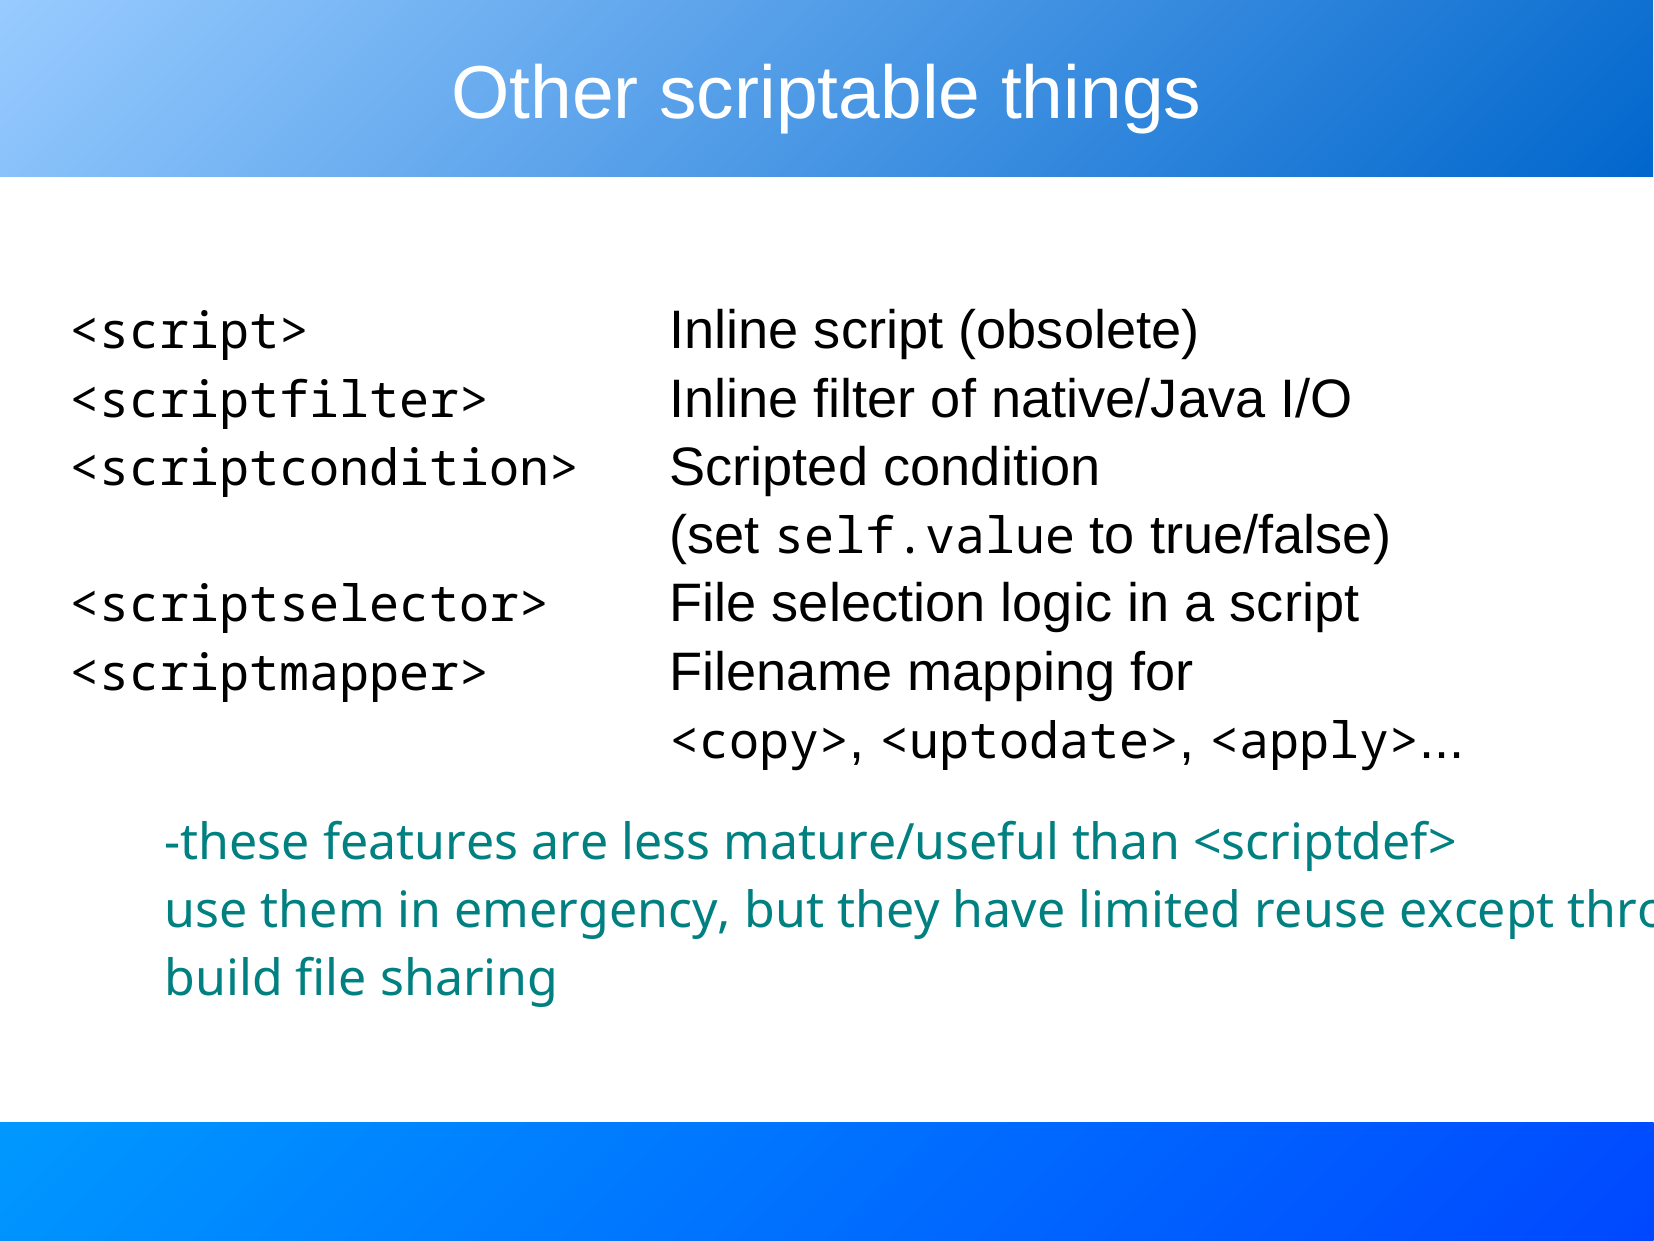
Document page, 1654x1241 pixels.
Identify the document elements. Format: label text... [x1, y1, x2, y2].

text_box -these features are less mature/useful than <scriptdef> use them in emergency, but they have limited reuse except through build file sharing [149, 798, 1571, 992]
title Other scriptable things [82, 22, 1571, 163]
text_box <script> Inline script (obsolete) <scriptfilter> Inline filter of native/Java I/O <scriptcondition> Scripted condition (set self.value to true/false) <scriptselector> File selection logic in a script <scriptmapper> Filename mapping for <copy>, <uptodate>, <apply>... [54, 287, 1610, 727]
